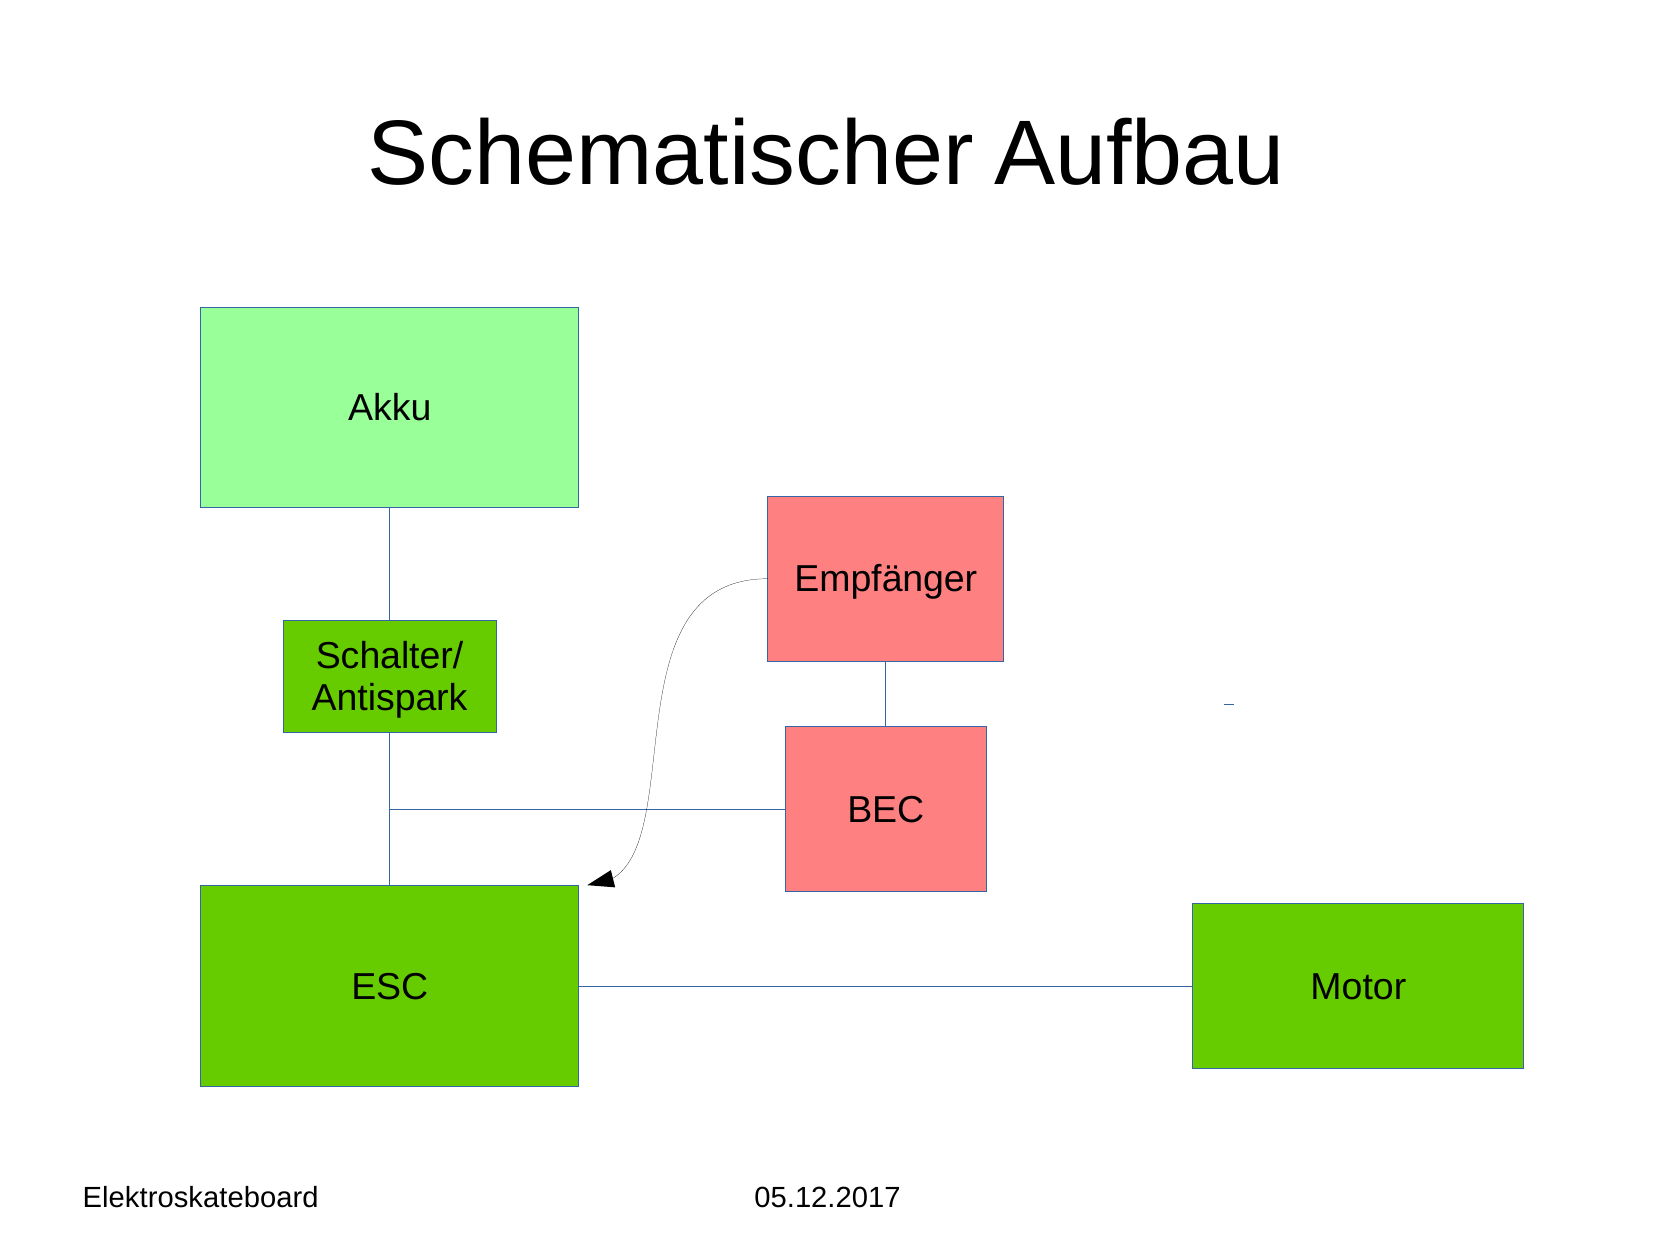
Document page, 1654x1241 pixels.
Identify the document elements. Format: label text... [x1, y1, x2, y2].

text_box Akku [200, 307, 579, 508]
text_box ESC [200, 885, 579, 1087]
text_box Schalter/ Antispark [283, 620, 497, 733]
text_box Motor [1192, 903, 1524, 1069]
text_box Empfänger [767, 496, 1004, 662]
text_box BEC [785, 726, 987, 892]
title Schematischer Aufbau [82, 49, 1571, 257]
